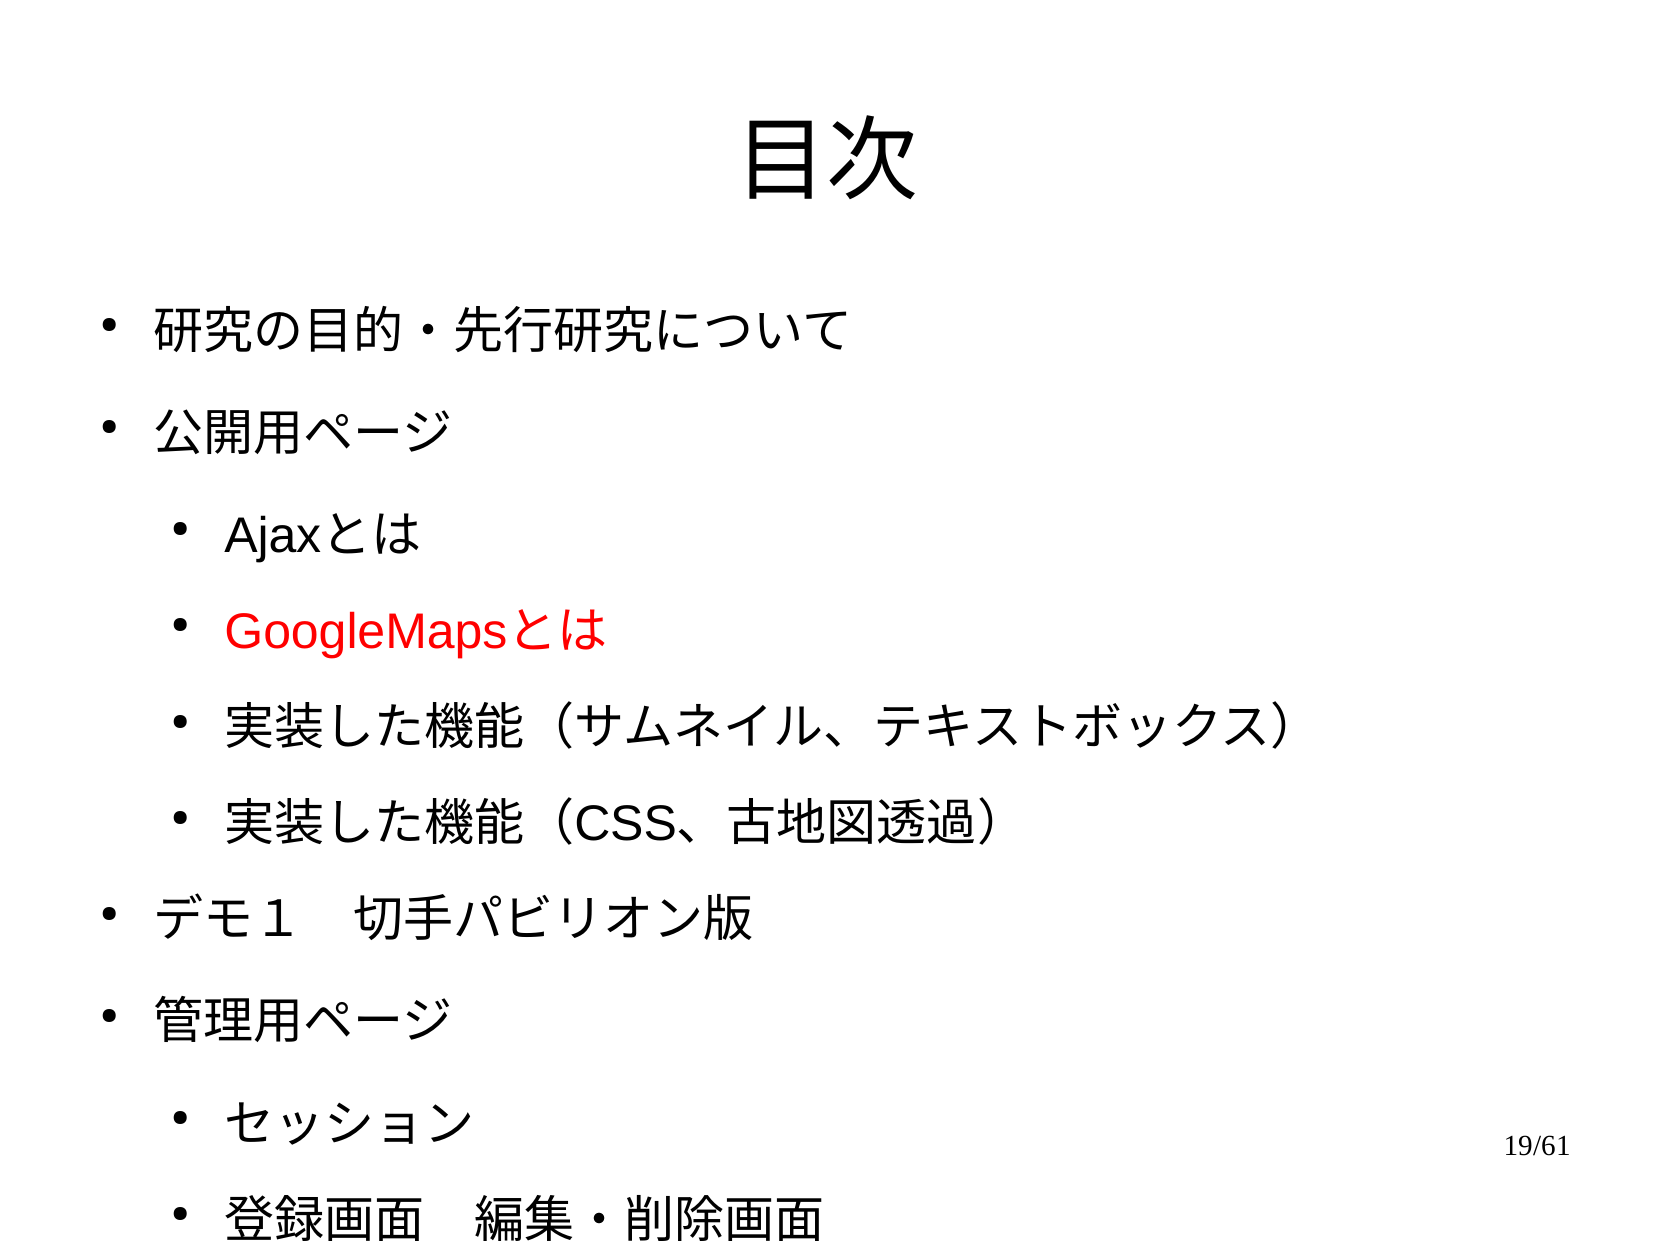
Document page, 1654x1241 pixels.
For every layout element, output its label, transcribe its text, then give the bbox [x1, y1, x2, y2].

list 研究の目的・先行研究について 公開用ページ Ajaxとは GoogleMapsとは 実装した機能（サムネイル、テキストボックス） 実装した機能（CSS、古地図透過） デモ１ 切手パビリオン版 管理用ページ セッション 登録画面 編集・削除画面 デモ２ web公開用2.0版 今後の課題 [82, 290, 1571, 1203]
title 目次 [82, 49, 1571, 257]
